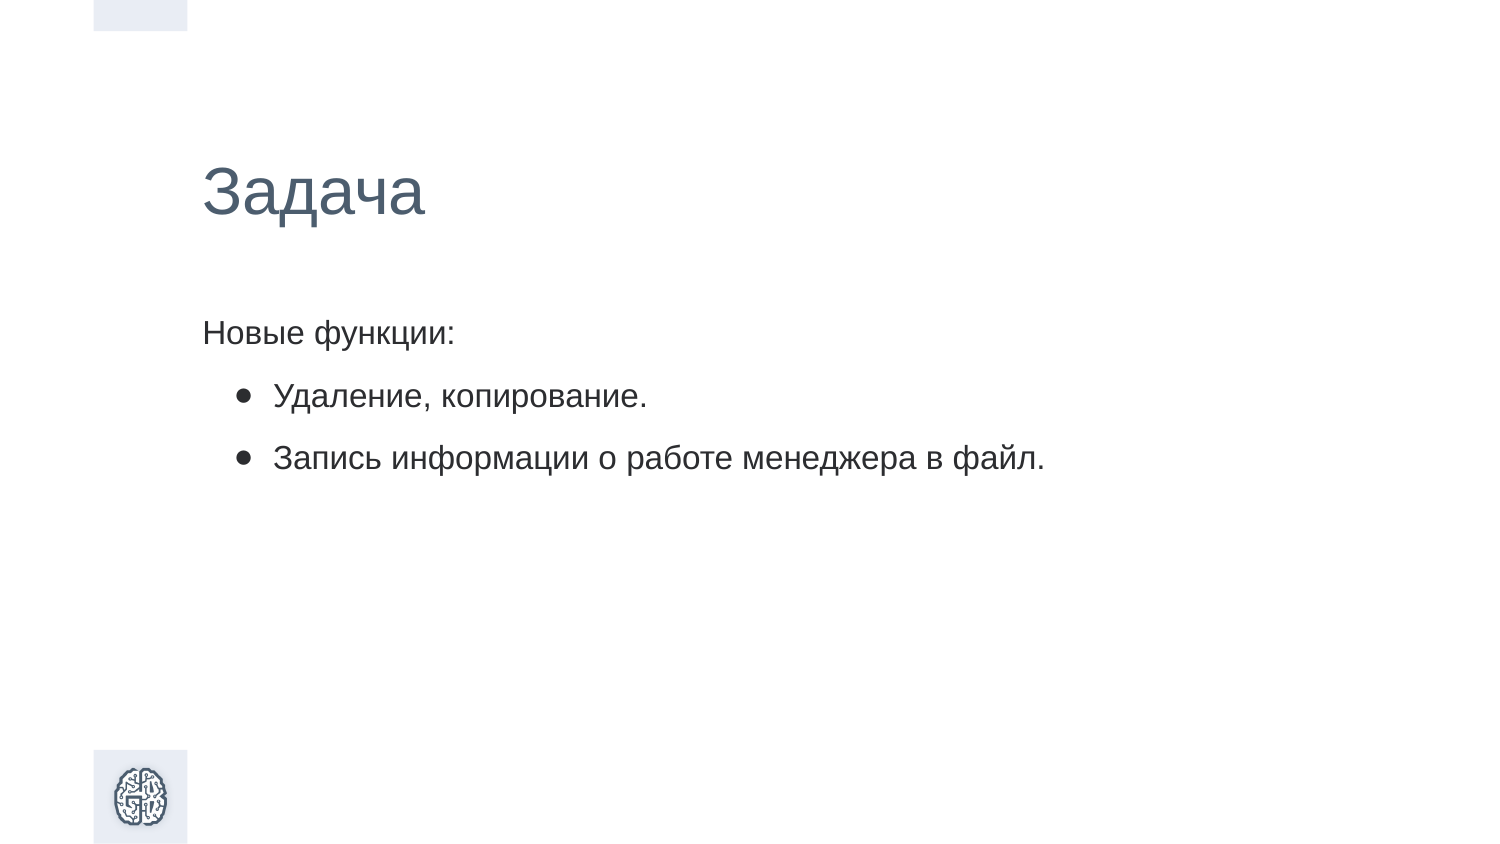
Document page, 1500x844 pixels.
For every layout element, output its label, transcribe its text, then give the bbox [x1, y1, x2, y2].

picture [106, 760, 175, 834]
text_box Удаление, копирование. [187, 358, 1312, 409]
text_box Запись информации о работе менеджера в файл. [187, 409, 1312, 483]
text_box Задача [187, 93, 1312, 282]
text_box Новые функции: [187, 284, 1312, 358]
